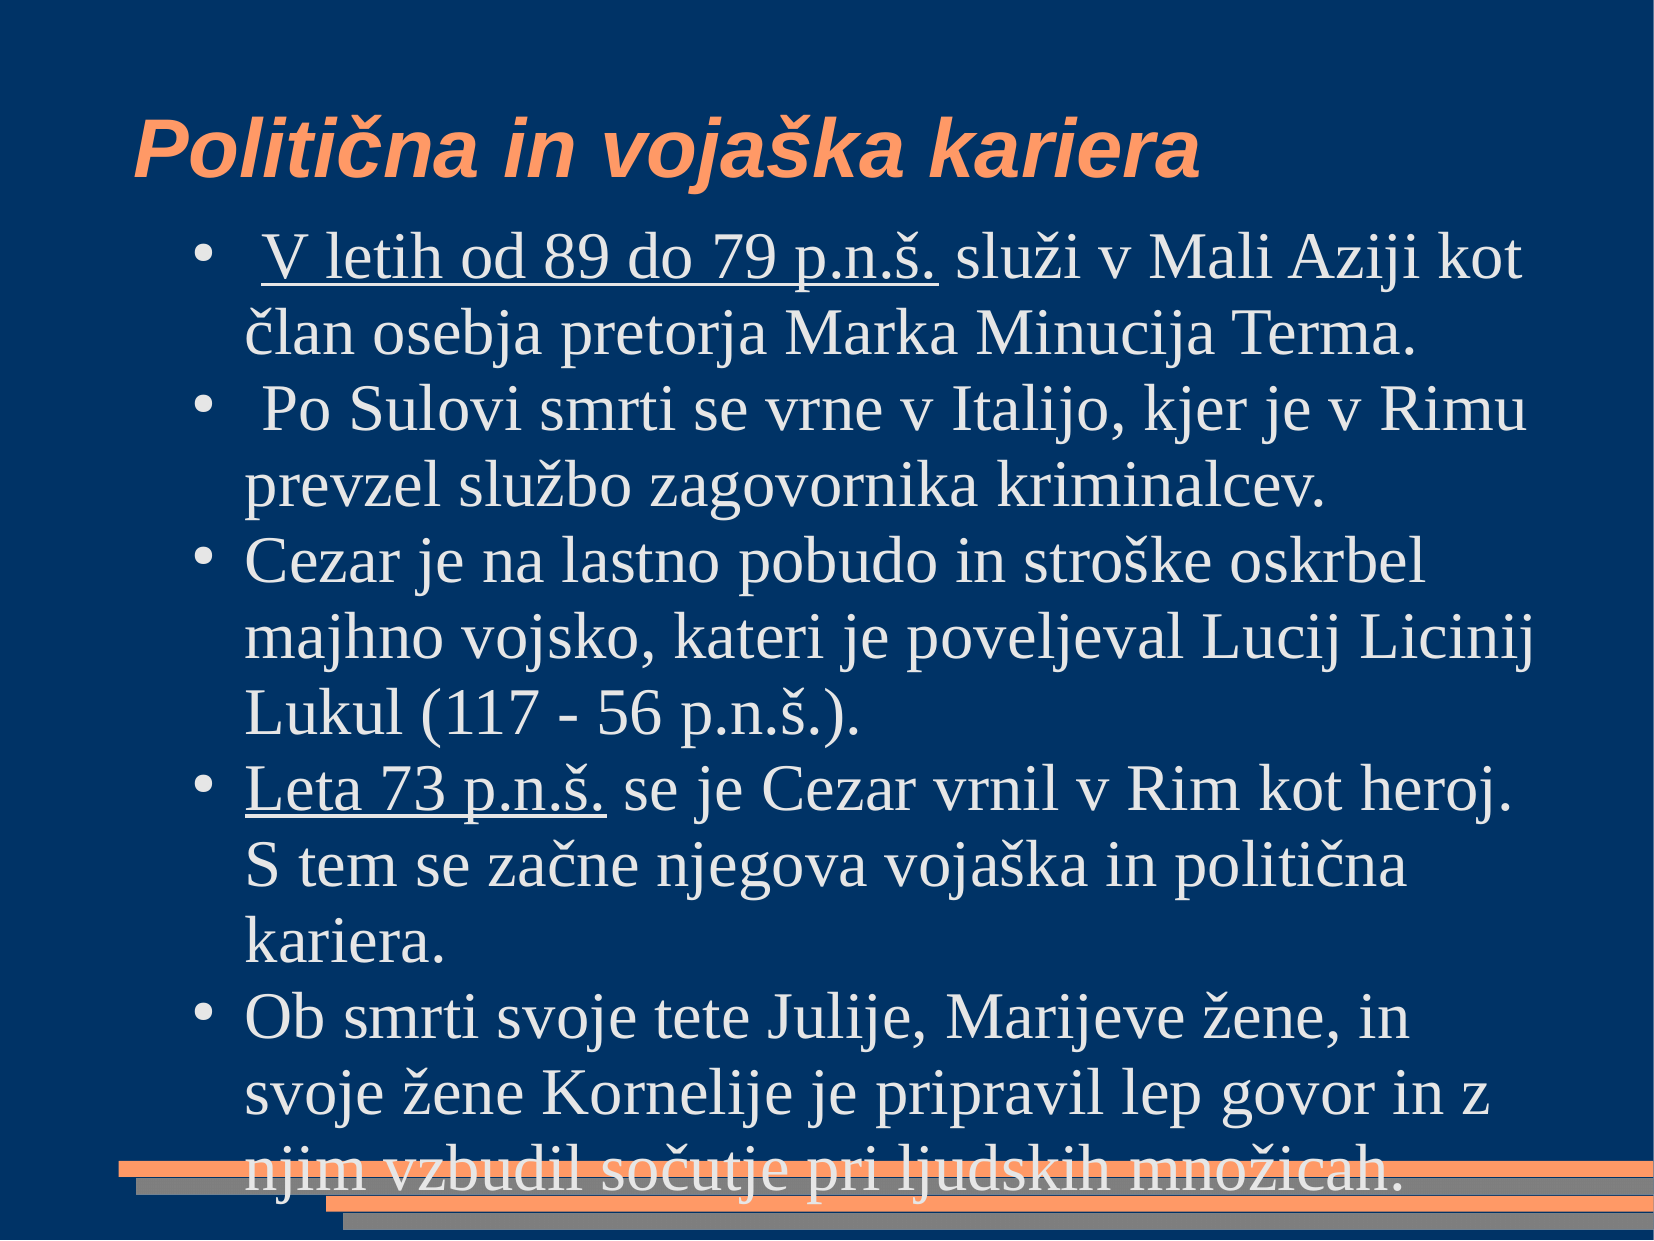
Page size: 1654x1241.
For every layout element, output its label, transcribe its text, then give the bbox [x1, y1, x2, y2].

list V letih od 89 do 79 p.n.š. služi v Mali Aziji kot član osebja pretorja Marka Minucija Terma. Po Sulovi smrti se vrne v Italijo, kjer je v Rimu prevzel službo zagovornika kriminalcev. Cezar je na lastno pobudo in stroške oskrbel majhno vojsko, kateri je poveljeval Lucij Licinij Lukul (117 - 56 p.n.š.). Leta 73 p.n.š. se je Cezar vrnil v Rim kot heroj. S tem se začne njegova vojaška in politična kariera. Ob smrti svoje tete Julije, Marijeve žene, in svoje žene Kornelije je pripravil lep govor in z njim vzbudil sočutje pri ljudskih množicah. [174, 217, 1565, 1206]
title Politična in vojaška kariera [121, 46, 1534, 254]
